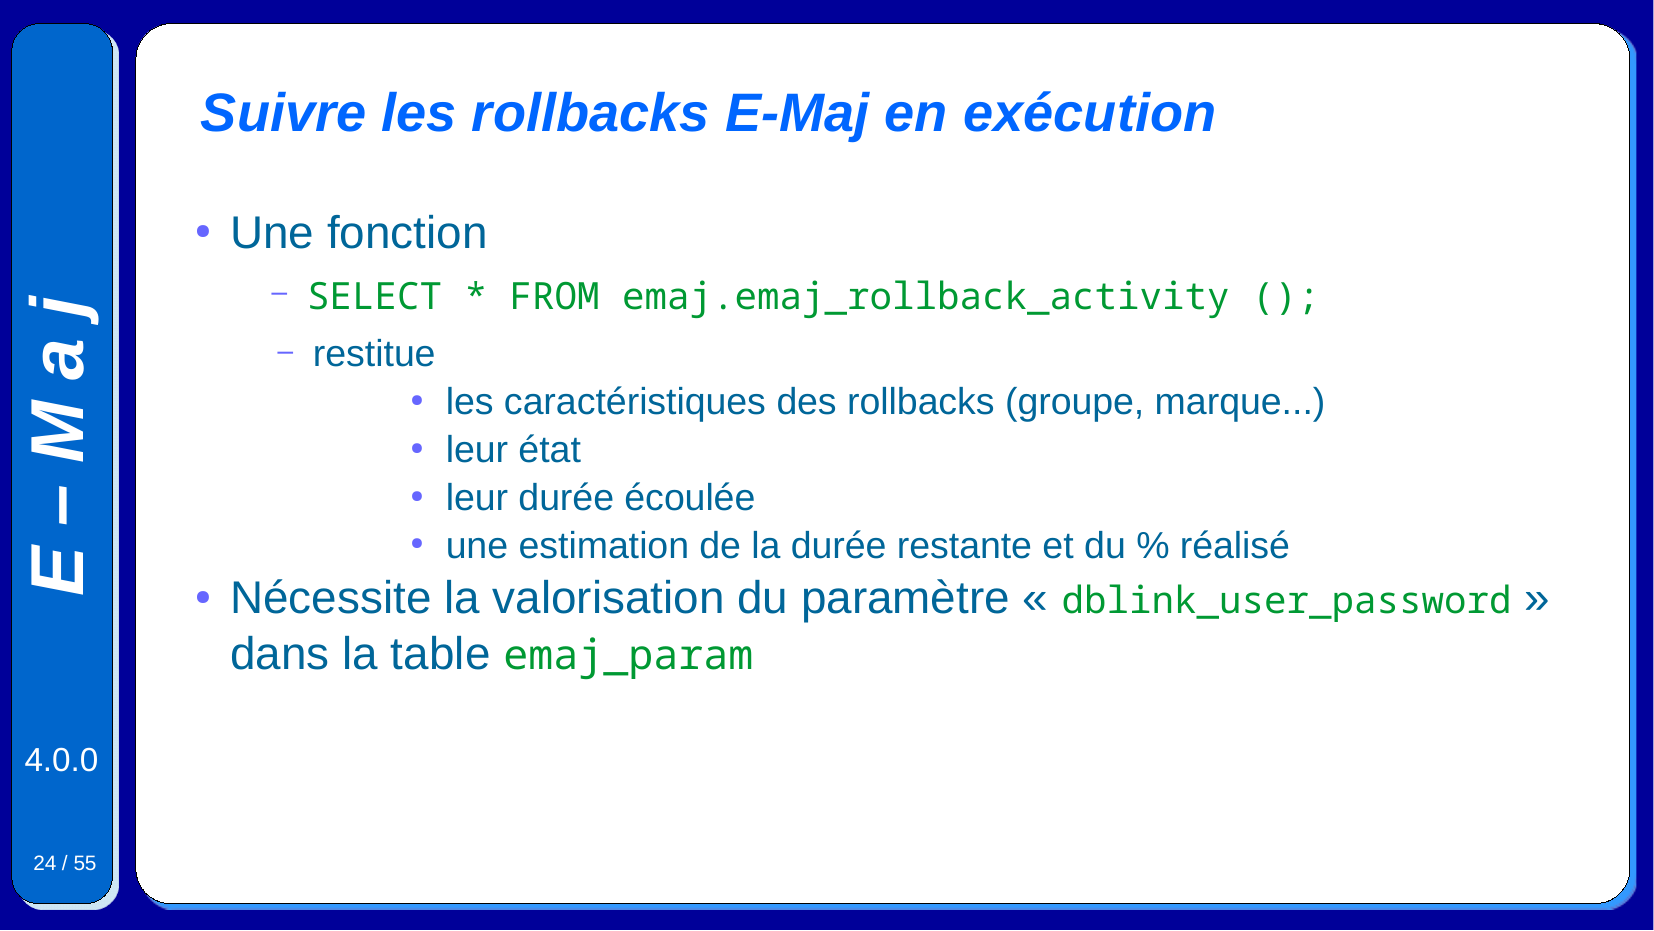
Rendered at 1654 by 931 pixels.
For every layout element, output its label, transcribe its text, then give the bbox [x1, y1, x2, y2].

title Suivre les rollbacks E-Maj en exécution [200, 34, 1575, 191]
list Une fonction SELECT * FROM emaj.emaj_rollback_activity (); restitue les caractéristiques des rollbacks (groupe, marque...) leur état leur durée écoulée une estimation de la durée restante et du % réalisé Nécessite la valorisation du paramètre « dblink_user_password » dans la table emaj_param [177, 206, 1587, 827]
